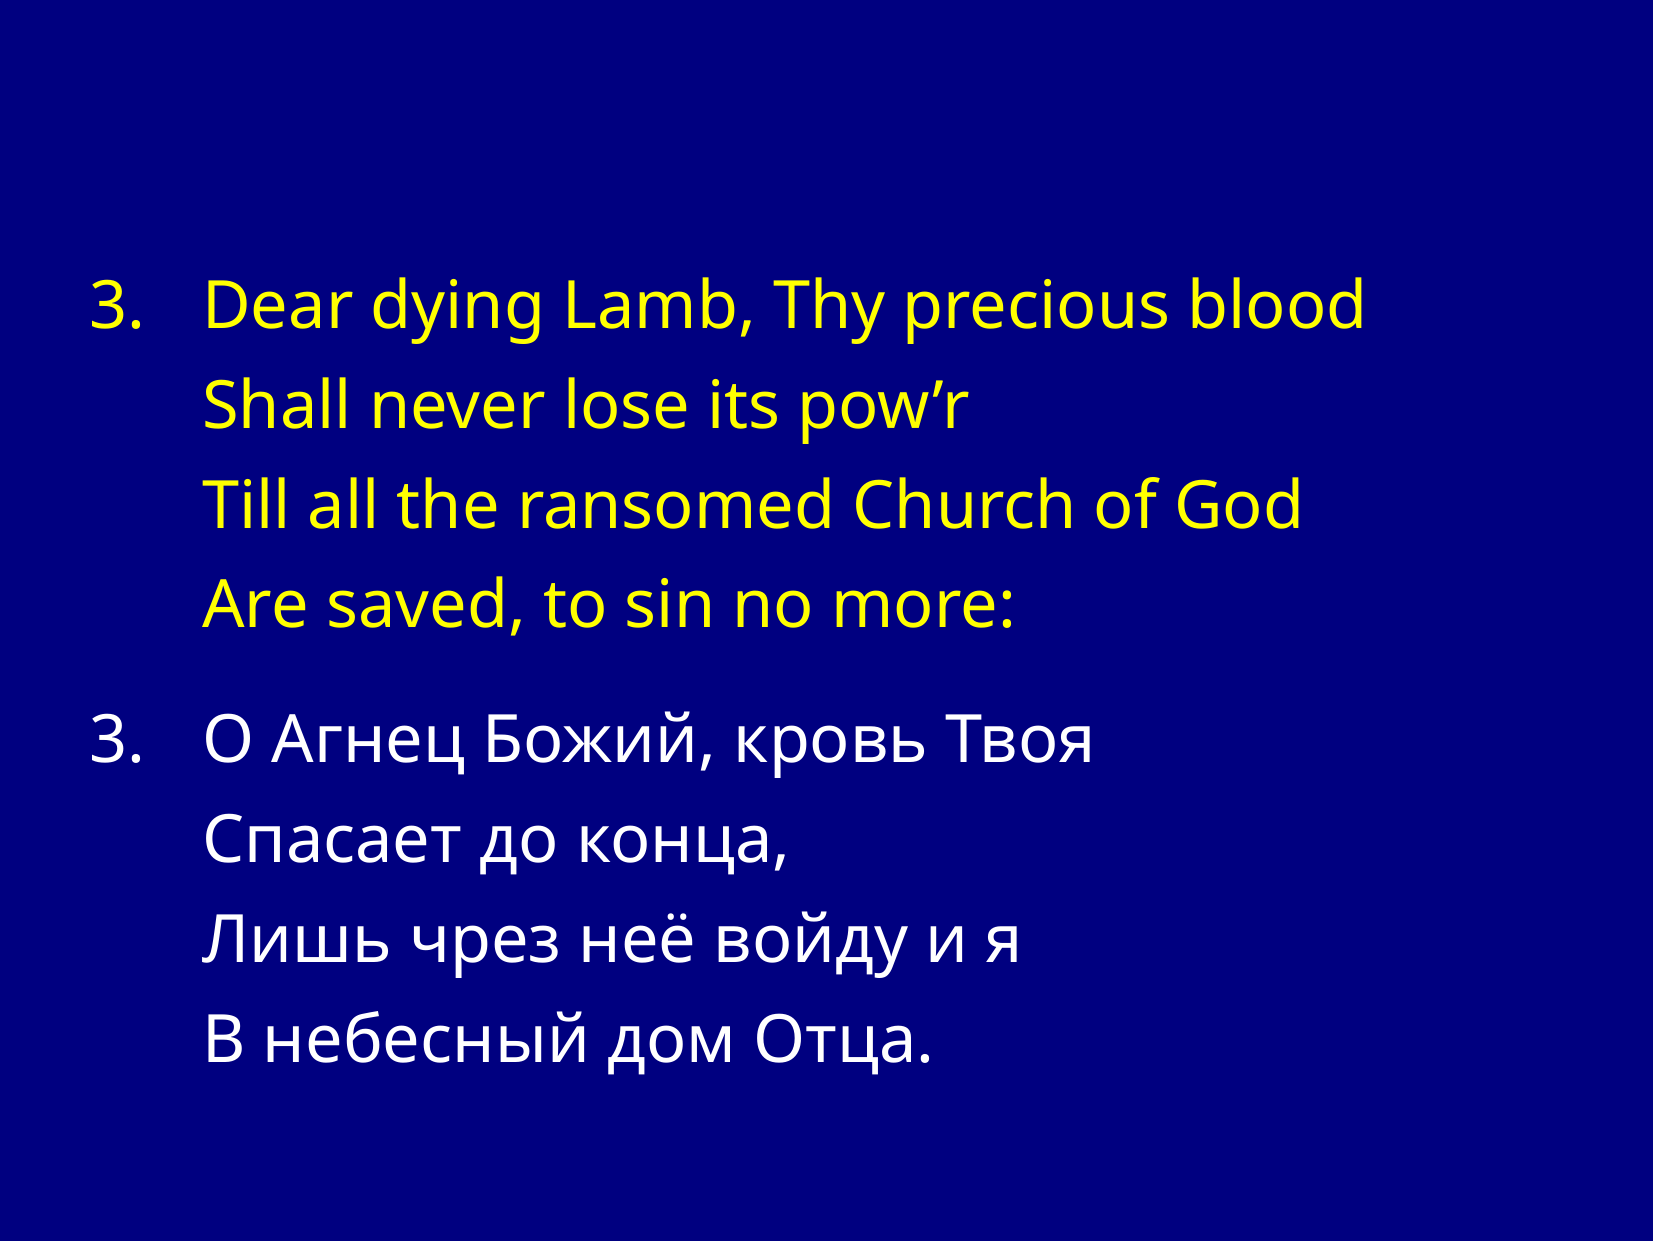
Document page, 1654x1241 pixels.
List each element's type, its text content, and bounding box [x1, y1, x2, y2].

text_box 3. Dear dying Lamb, Thy precious blood Shall never lose its pow’r Till all the ransomed Church of God Are saved, to sin no more: [75, 150, 1653, 638]
text_box 3. О Агнец Божий, кровь Твоя Спасает до конца, Лишь чрез неё войду и я В небесный дом Отца. [75, 675, 1576, 1163]
